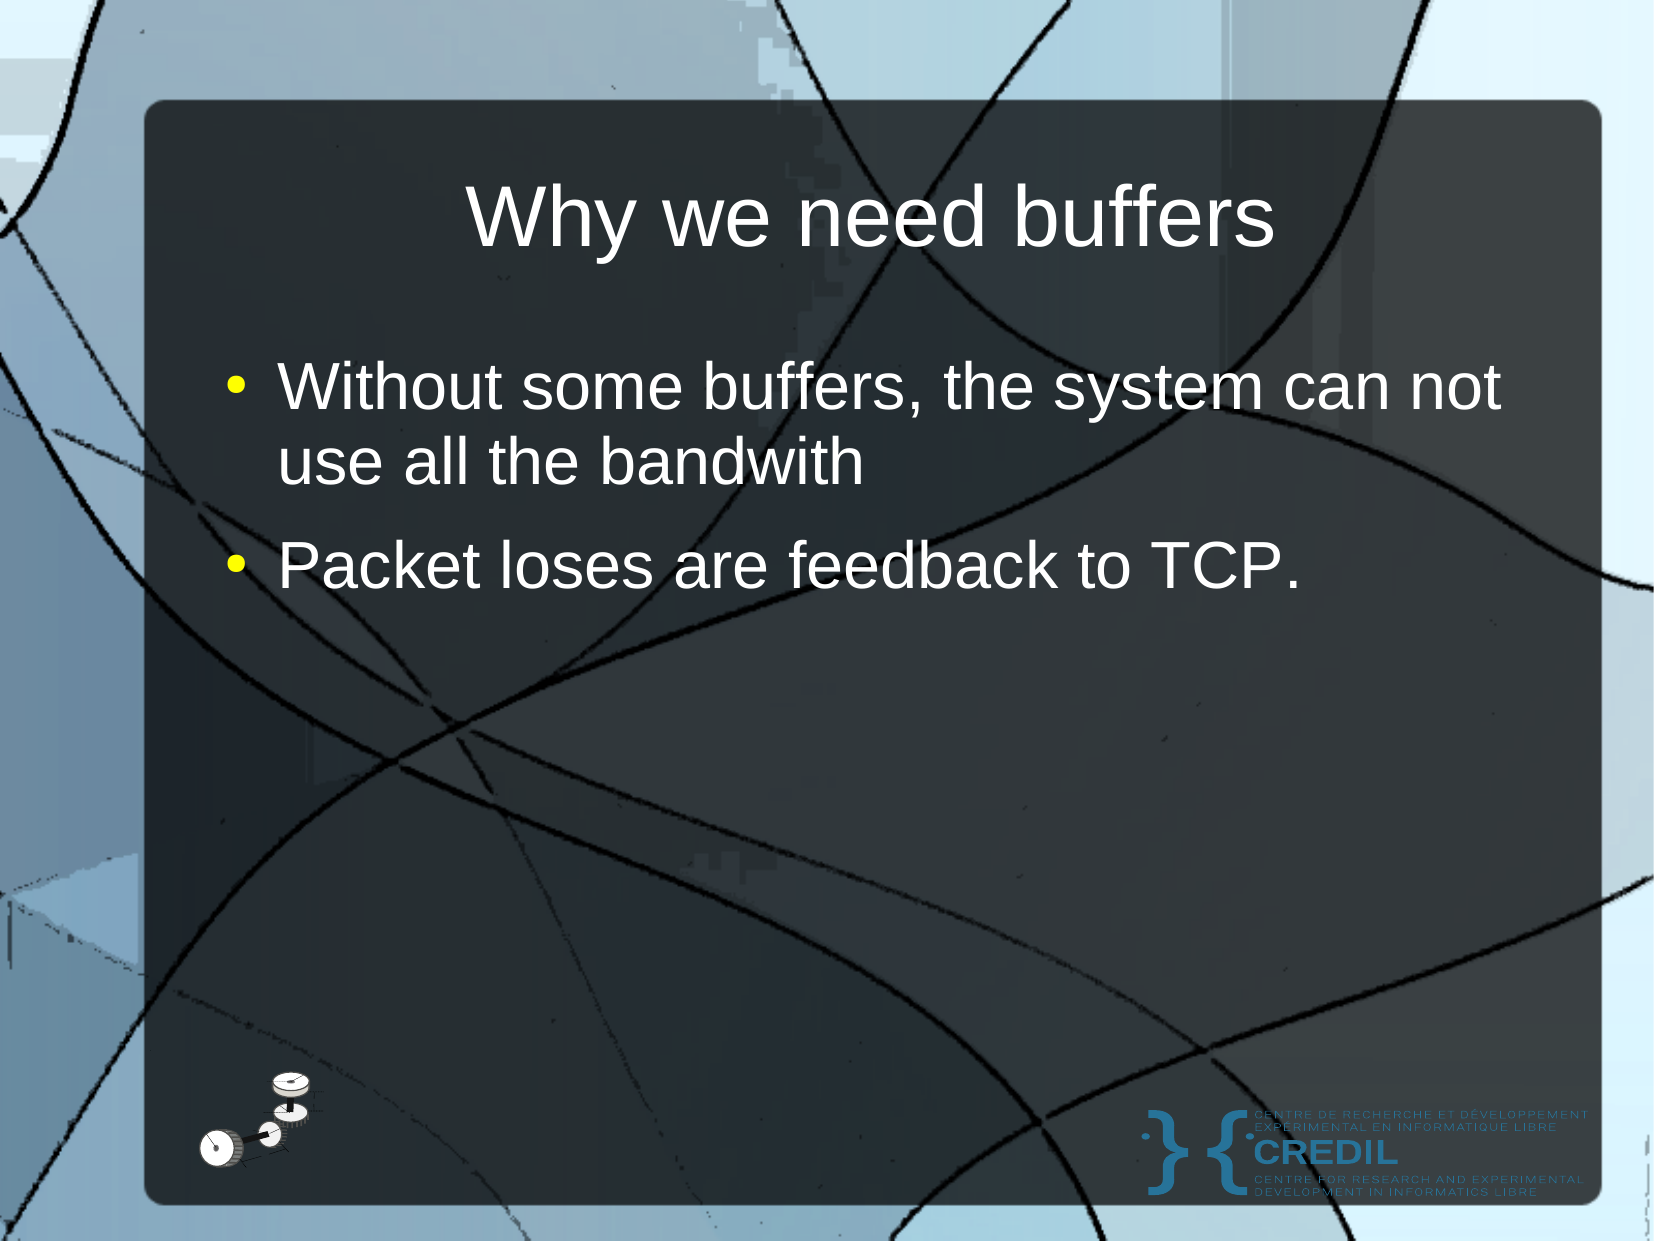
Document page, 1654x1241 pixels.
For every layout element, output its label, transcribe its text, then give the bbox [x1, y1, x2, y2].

list Without some buffers, the system can not use all the bandwith Packet loses are feedback to TCP. [206, 349, 1571, 1168]
title Why we need buffers [159, 108, 1583, 325]
picture [0, 0, 1654, 1241]
